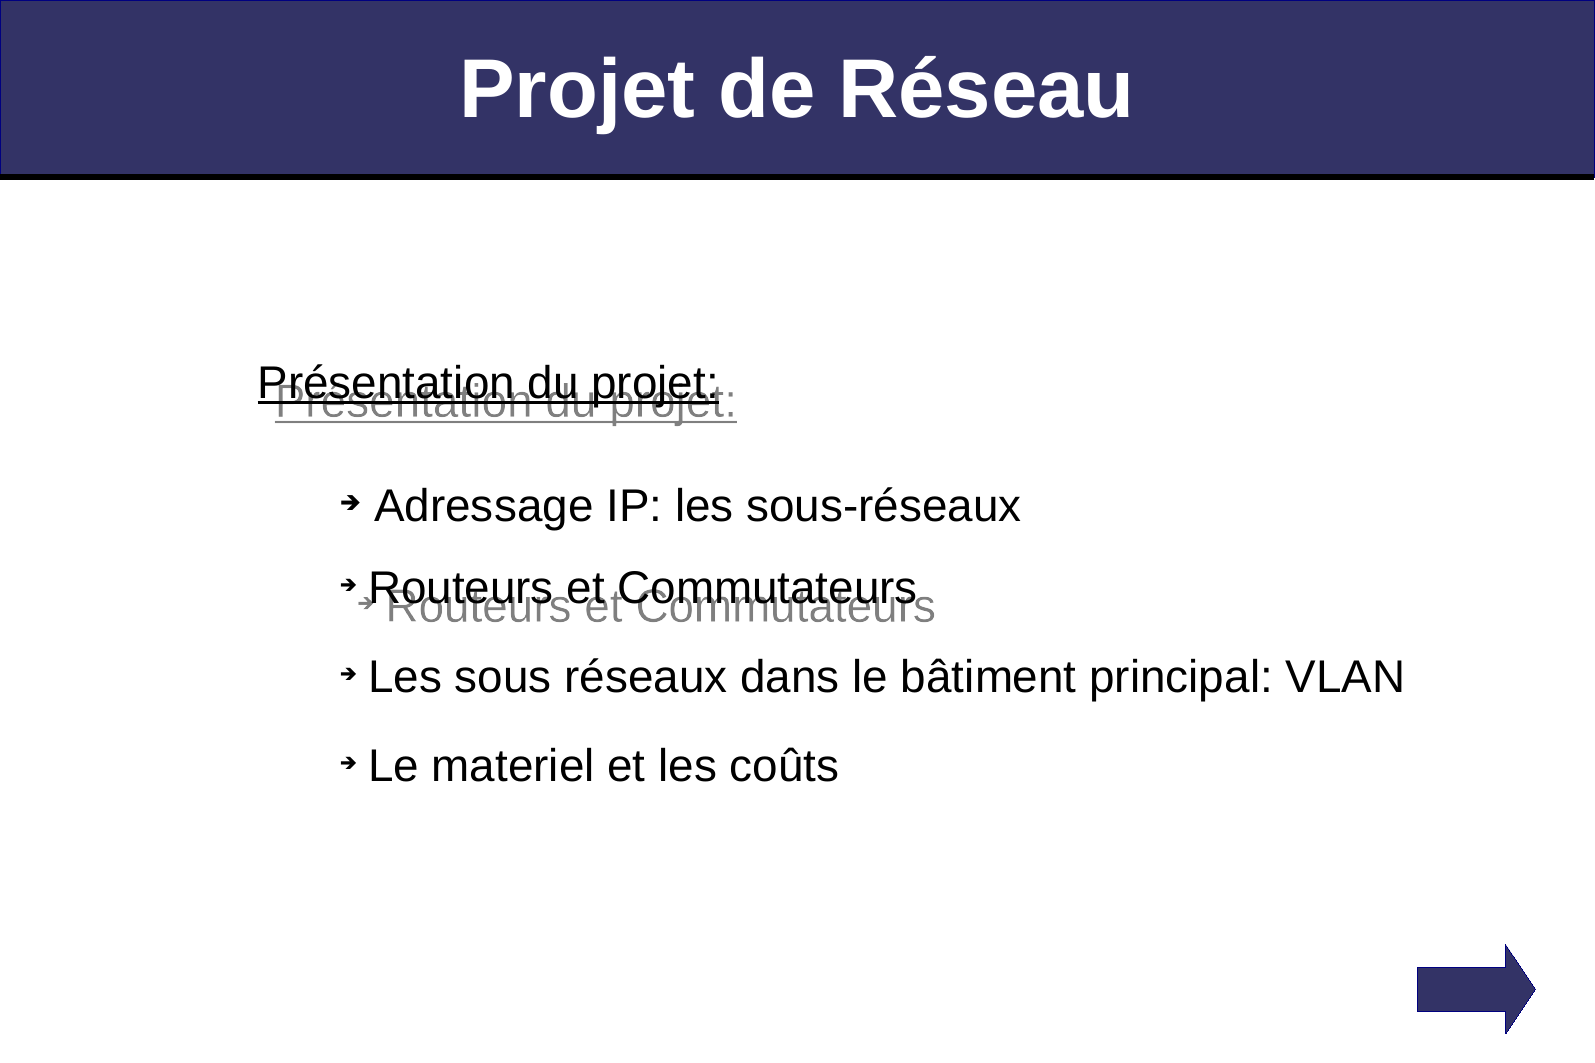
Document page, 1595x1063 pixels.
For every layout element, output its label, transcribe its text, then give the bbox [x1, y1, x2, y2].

text_box Adressage IP: les sous-réseaux [324, 472, 916, 545]
text_box Le materiel et les coûts [324, 732, 766, 805]
text_box Routeurs et Commutateurs [324, 555, 831, 627]
text_box Présentation du projet: [243, 349, 650, 422]
text_box [1417, 944, 1536, 1034]
text_box Les sous réseaux dans le bâtiment principal: VLAN [324, 643, 1228, 716]
text_box Projet de Réseau [0, 0, 1595, 178]
